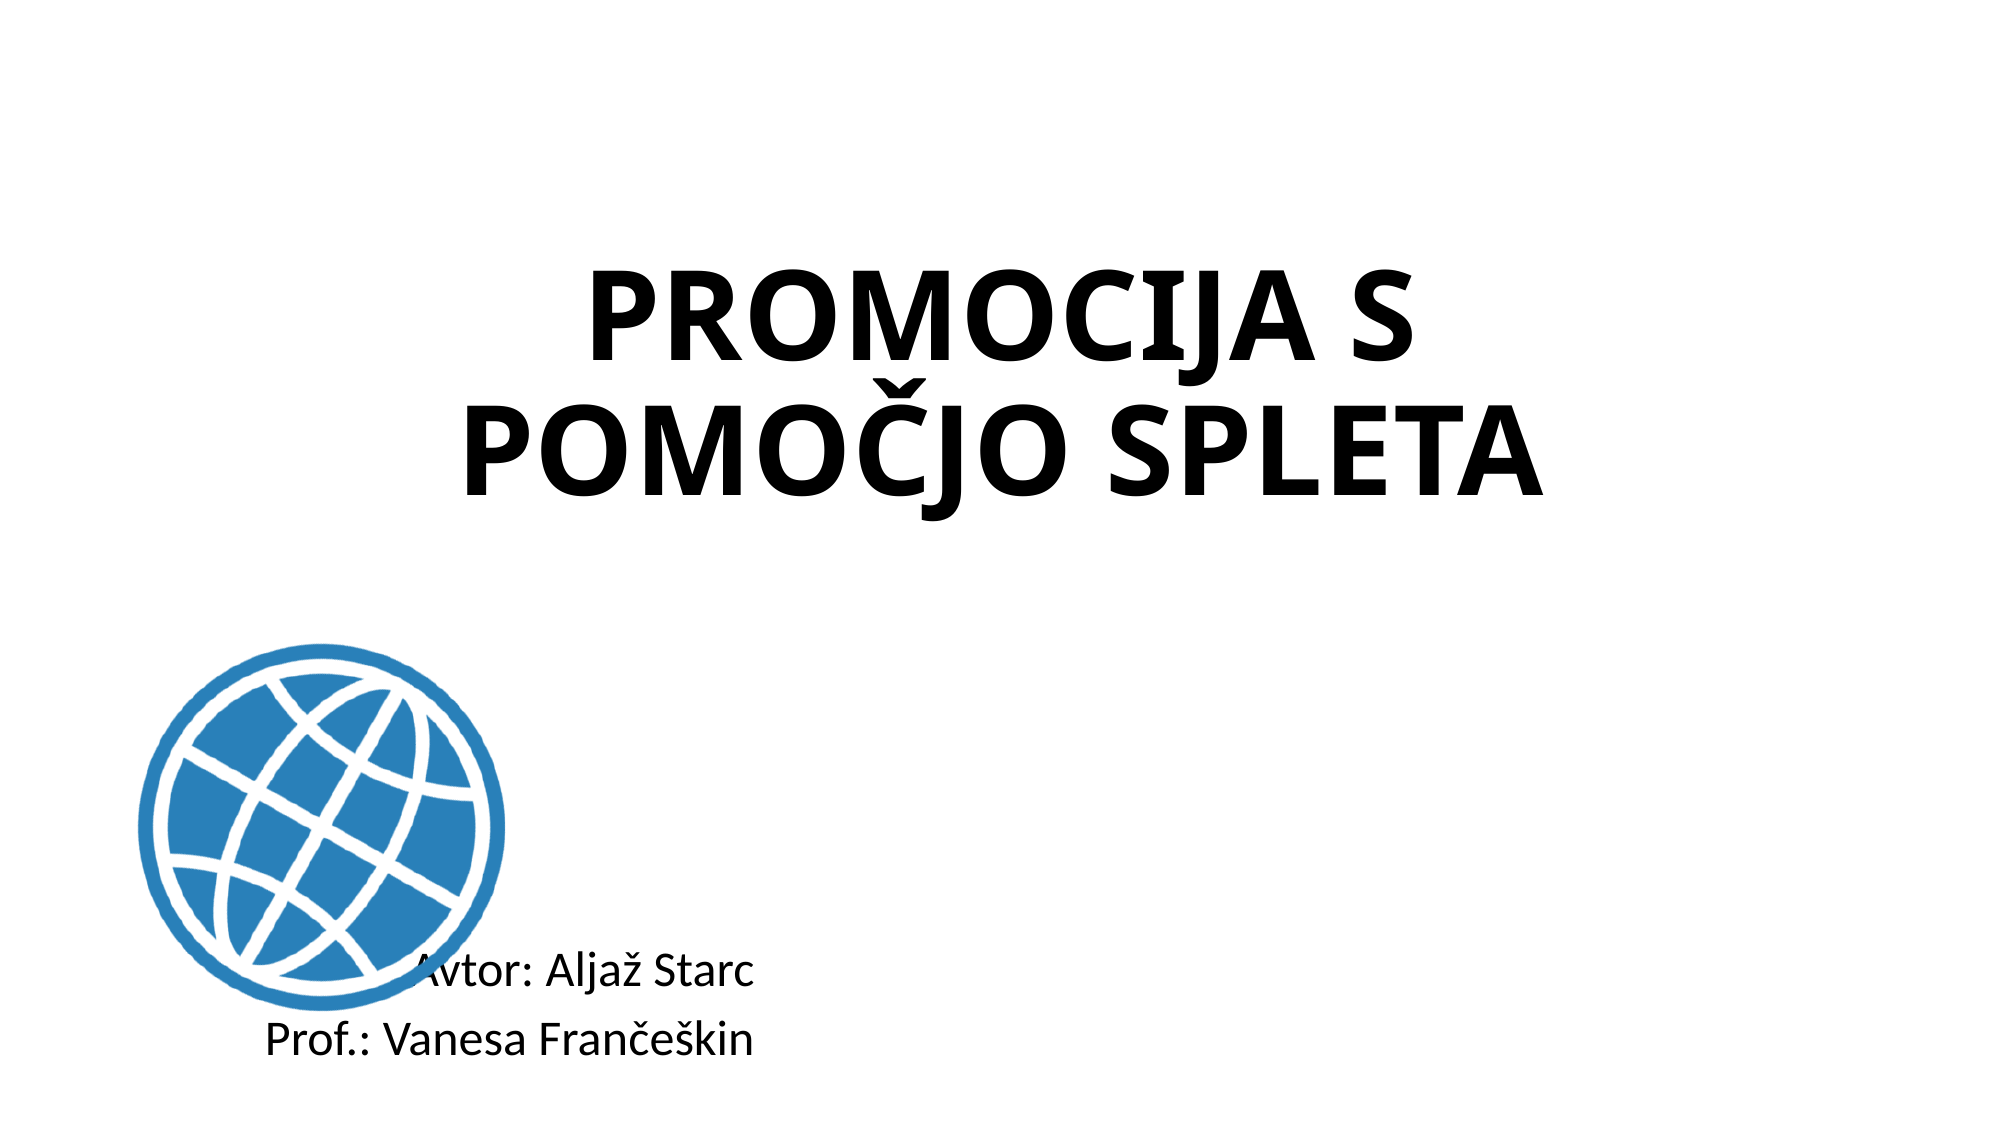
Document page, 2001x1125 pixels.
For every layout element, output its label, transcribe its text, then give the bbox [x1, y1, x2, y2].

title PROMOCIJA S POMOČJO SPLETA [249, 184, 1750, 680]
subtitle Avtor: Aljaž Starc Prof.: Vanesa Frančeškin [249, 940, 1750, 1083]
picture [136, 642, 506, 1012]
